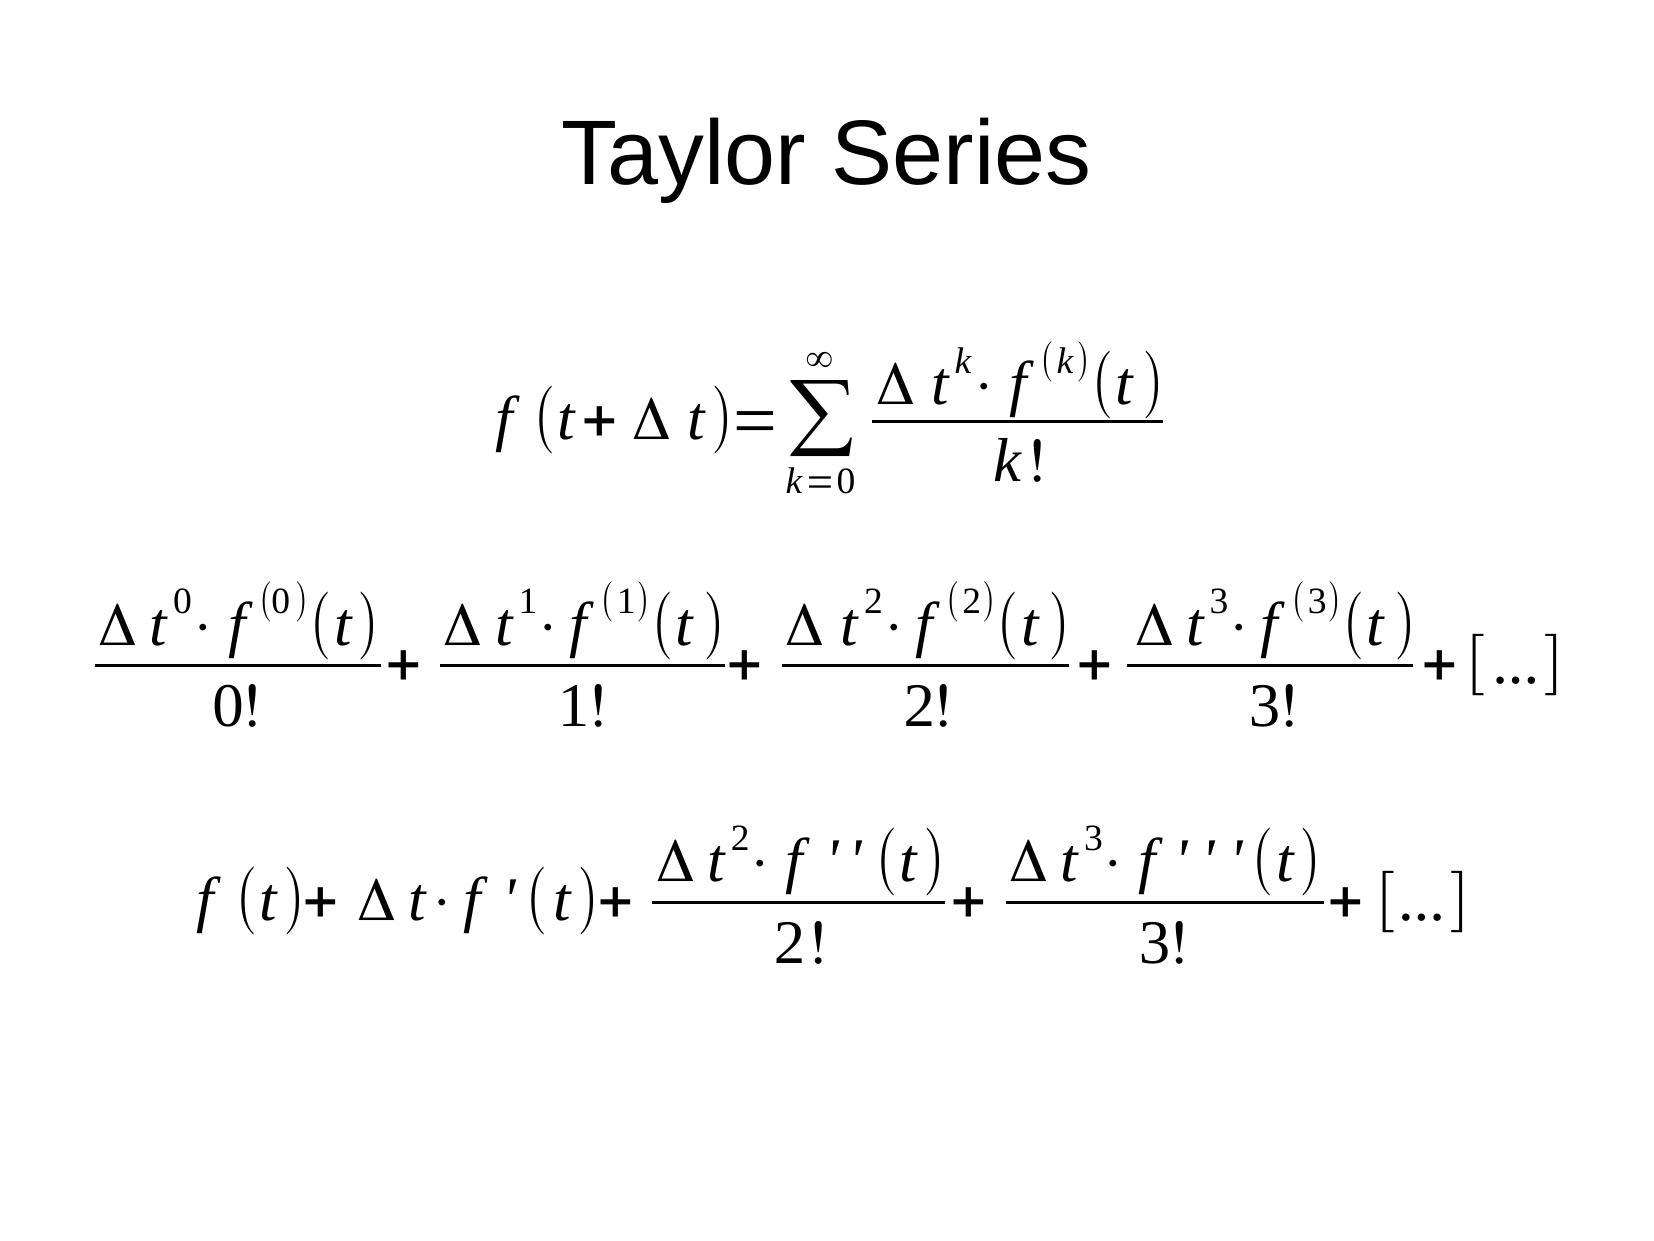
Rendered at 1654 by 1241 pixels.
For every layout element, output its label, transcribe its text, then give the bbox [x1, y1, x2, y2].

chart [75, 334, 1576, 1126]
title Taylor Series [82, 49, 1571, 257]
